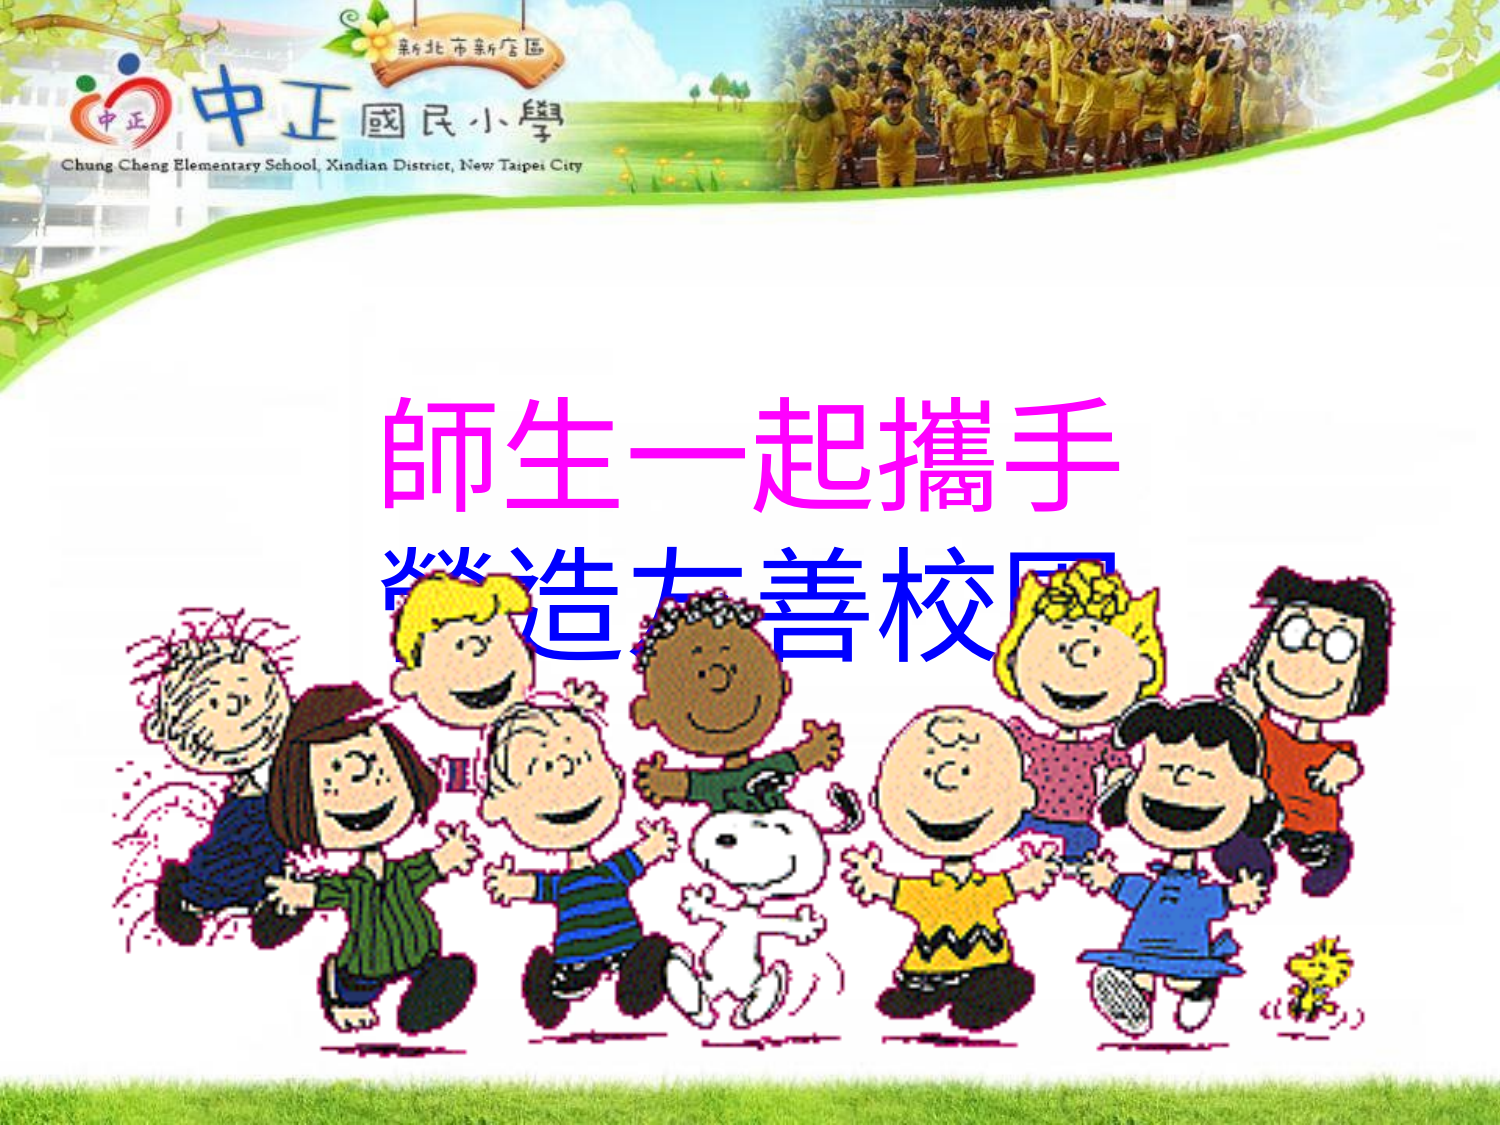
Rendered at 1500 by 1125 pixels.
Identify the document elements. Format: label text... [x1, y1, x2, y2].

picture [100, 550, 1400, 1069]
title 師生一起攜手 營造友善校園 [75, 219, 1426, 408]
